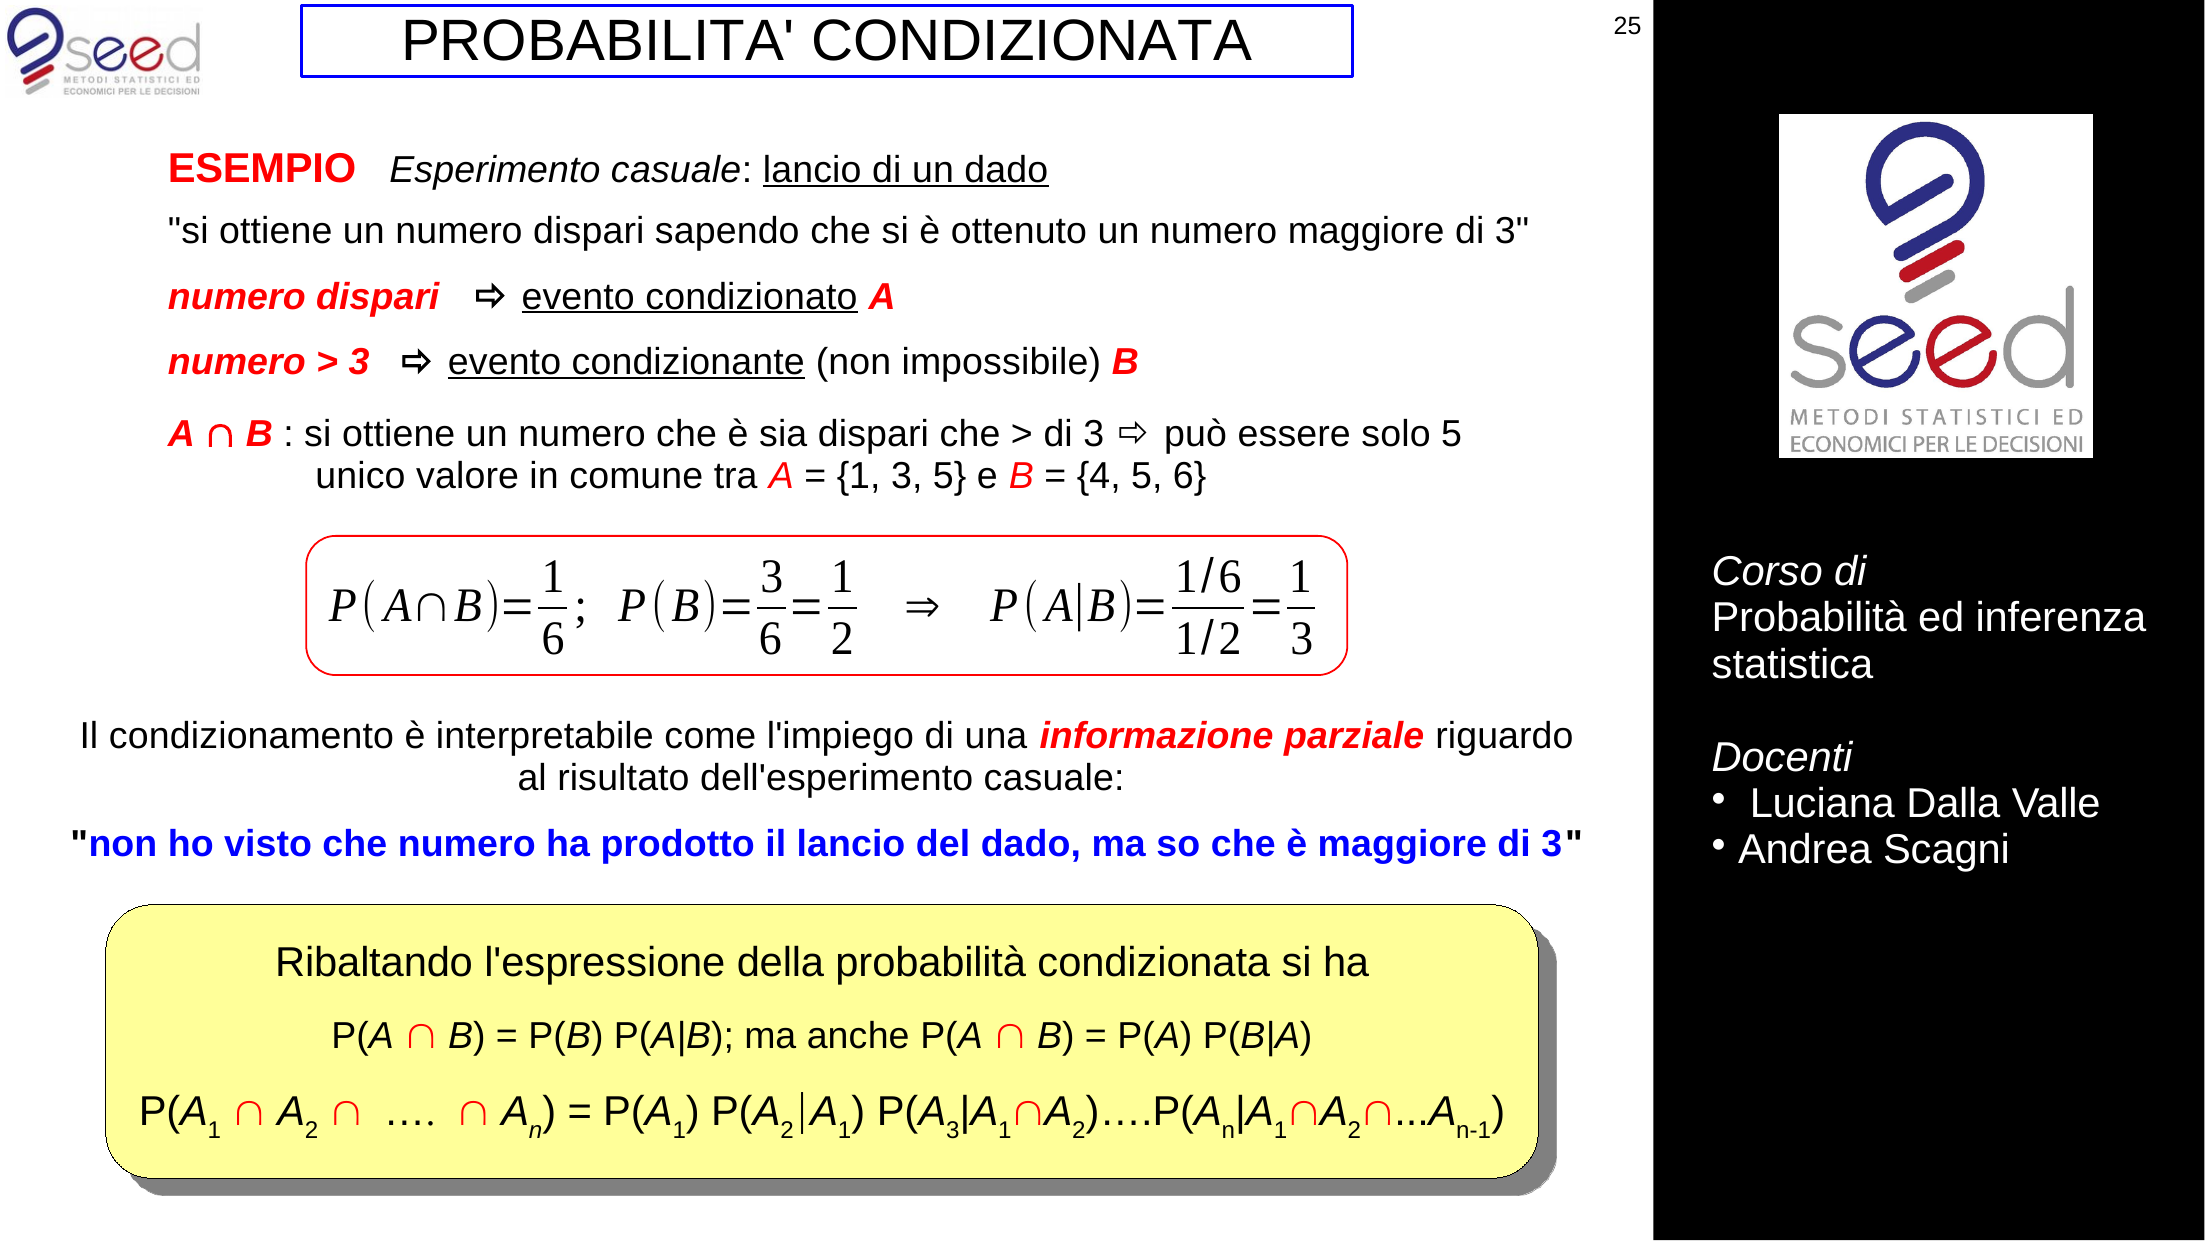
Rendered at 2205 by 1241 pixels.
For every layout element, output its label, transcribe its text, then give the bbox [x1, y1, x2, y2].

picture [5, 5, 203, 98]
text_box ESEMPIO Esperimento casuale: lancio di un dado "si ottiene un numero dispari sapendo che si è ottenuto un numero maggiore di 3" numero dispari  evento condizionato A numero > 3  evento condizionante (non impossibile) B A ∩ B : si ottiene un numero che è sia dispari che > di 3  può essere solo 5 unico valore in comune tra A = {1, 3, 5} e B = {4, 5, 6} [167, 145, 1565, 514]
picture [1779, 114, 2093, 458]
text_box PROBABILITA' CONDIZIONATA [301, 5, 1353, 77]
text_box Ribaltando l'espressione della probabilità condizionata si ha P(A ∩ B) = P(B) P(A|B); ma anche P(A ∩ B) = P(A) P(B|A) P(A1 ∩ A2 ∩ …. ∩ An) = P(A1) P(A2|A1) P(A3|A1∩A2)….P(An|A1∩A2∩...An-1) [105, 904, 1539, 1179]
chart [319, 549, 1324, 666]
text_box Il condizionamento è interpretabile come l'impiego di una informazione parziale riguardo al risultato dell'esperimento casuale: "non ho visto che numero ha prodotto il lancio del dado, ma so che è maggiore di 3" [60, 714, 1594, 879]
